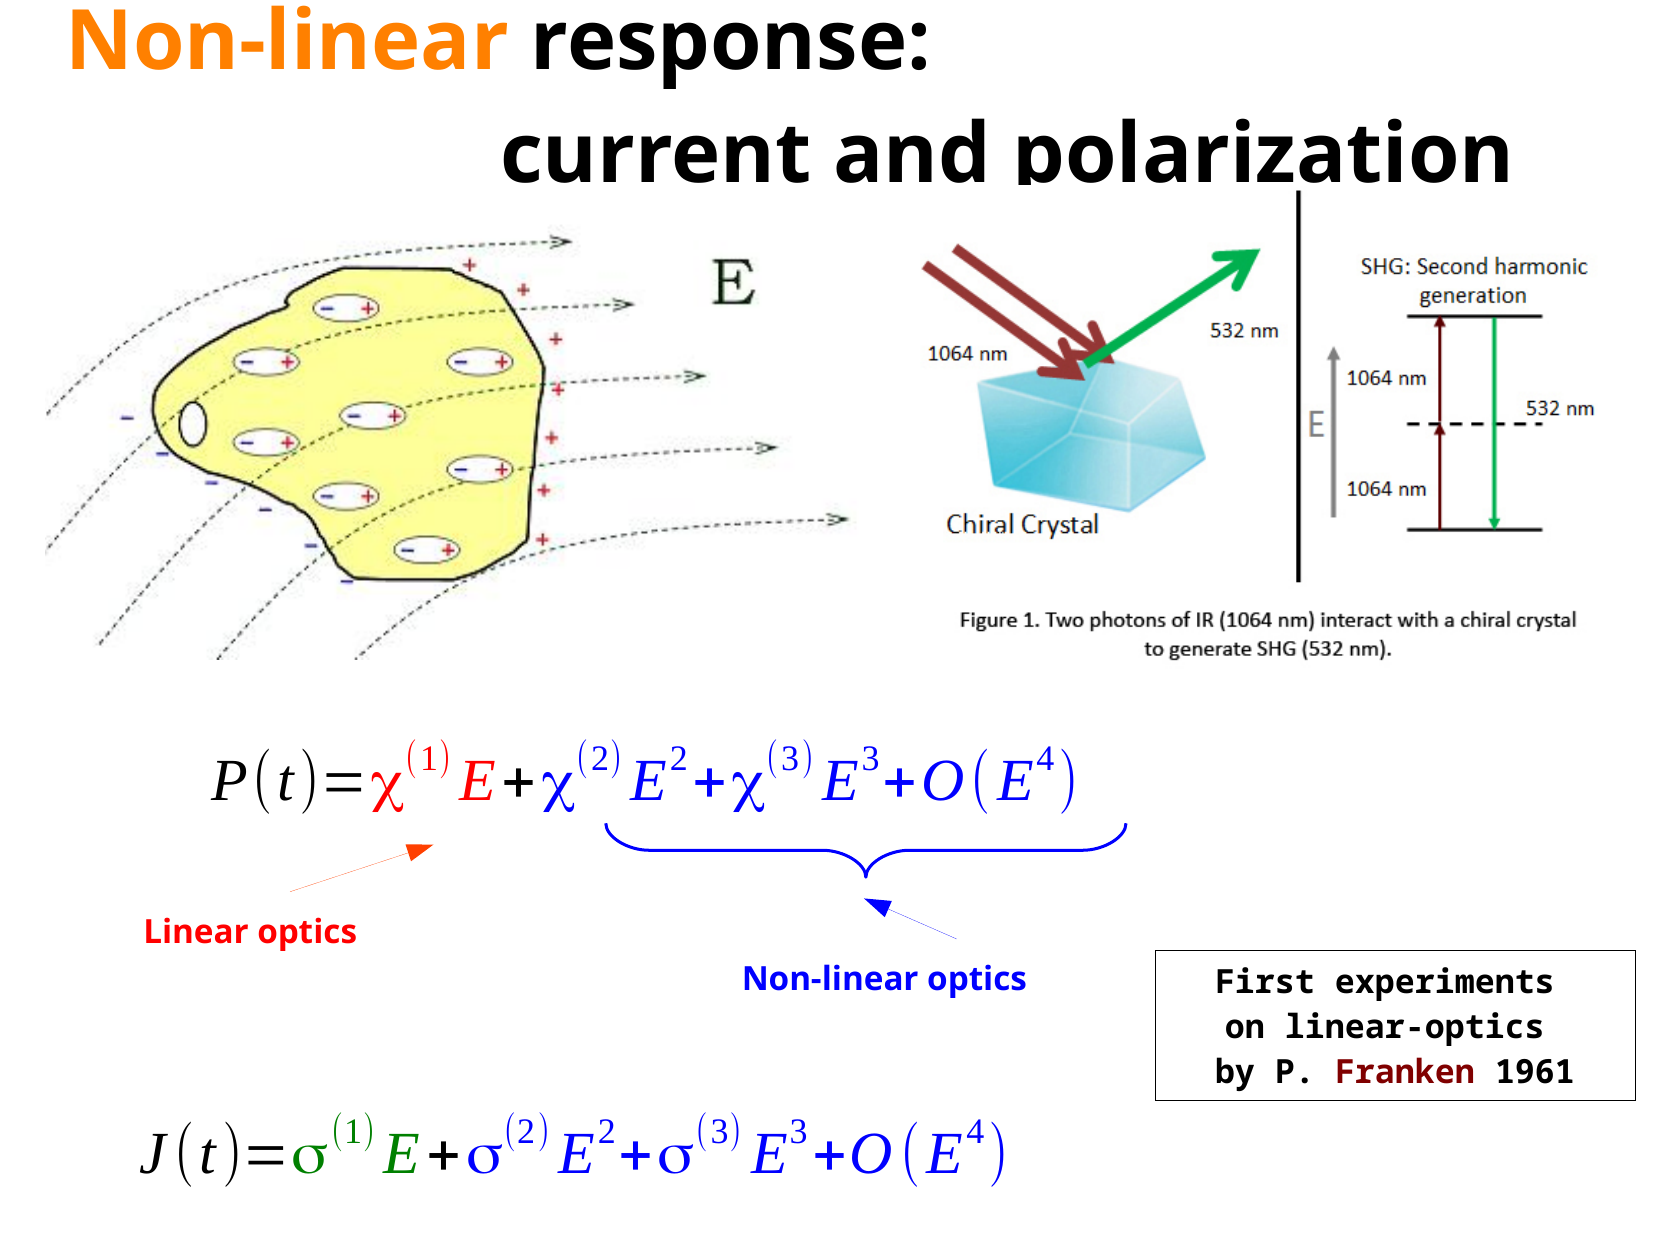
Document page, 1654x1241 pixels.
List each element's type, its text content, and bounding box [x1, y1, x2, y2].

title Non-linear response: current and polarization [30, 10, 1564, 177]
chart [129, 1110, 1017, 1191]
picture [909, 185, 1615, 689]
text_box First experiments on linear-optics by P. Franken 1961 [1155, 950, 1636, 1081]
text_box Non-linear optics [727, 947, 1158, 1010]
text_box Linear optics [128, 900, 426, 963]
chart [200, 736, 1088, 817]
picture [45, 209, 859, 661]
